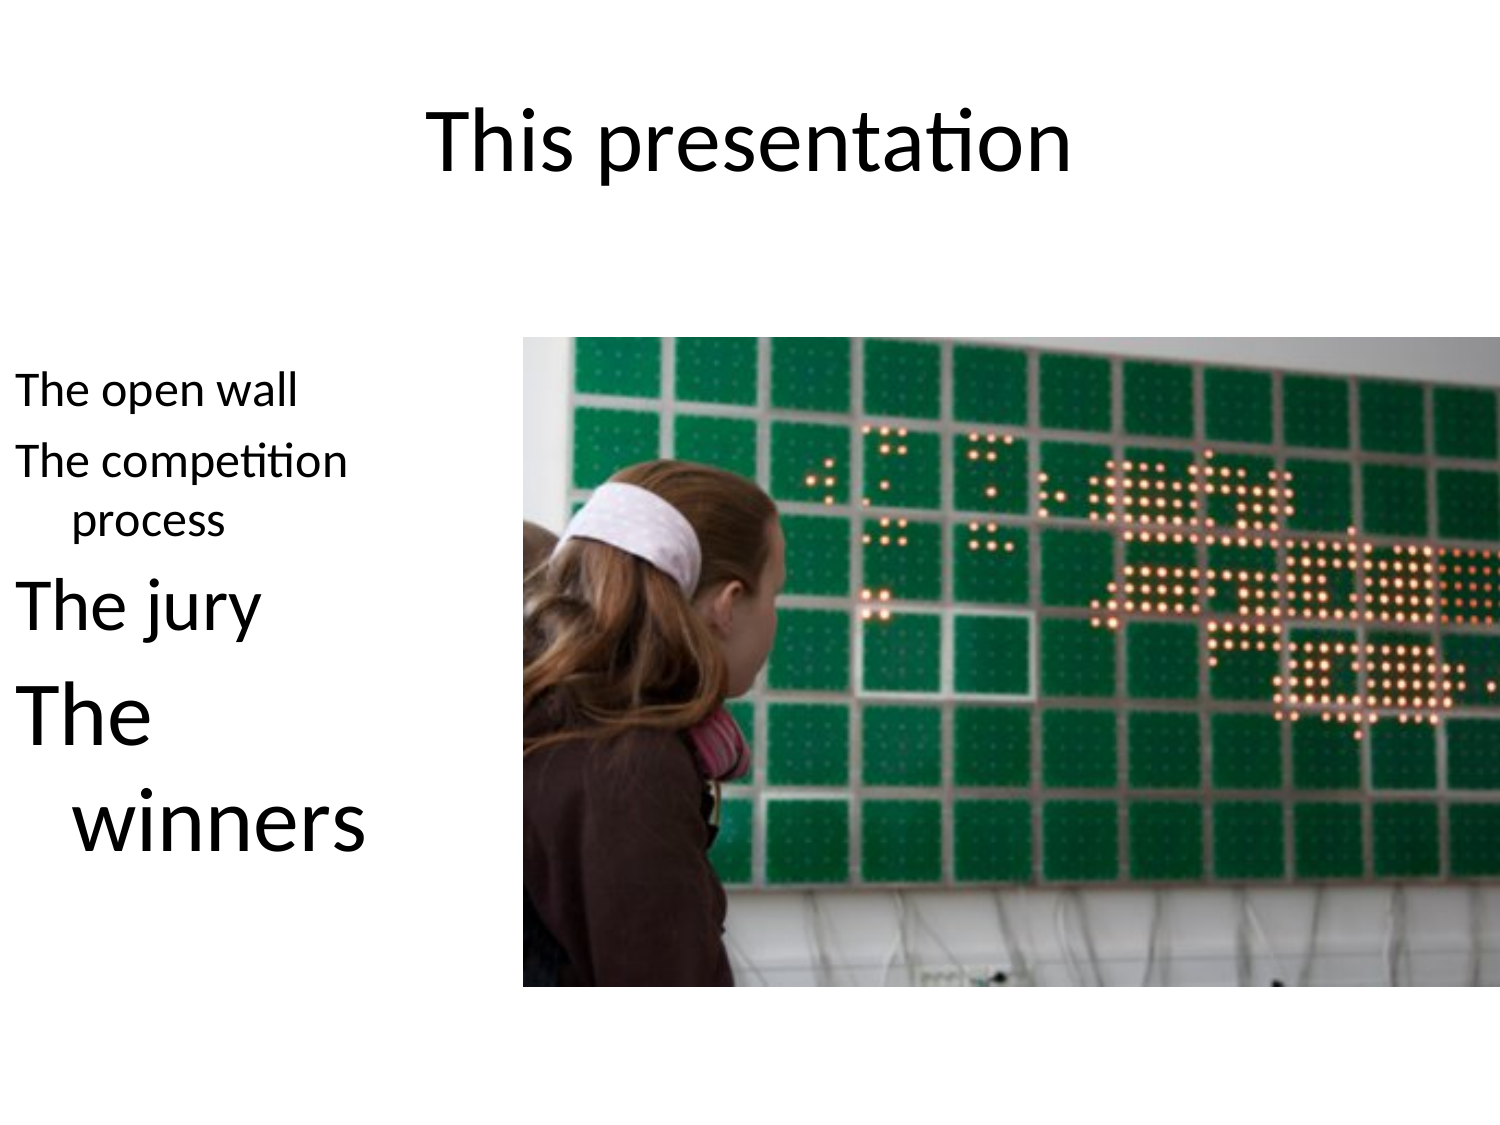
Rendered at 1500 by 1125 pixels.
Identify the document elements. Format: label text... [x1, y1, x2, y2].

text_box The open wall The competition process The jury The winners [0, 351, 451, 1000]
picture [523, 337, 1500, 987]
text_box This presentation [75, 45, 1426, 233]
